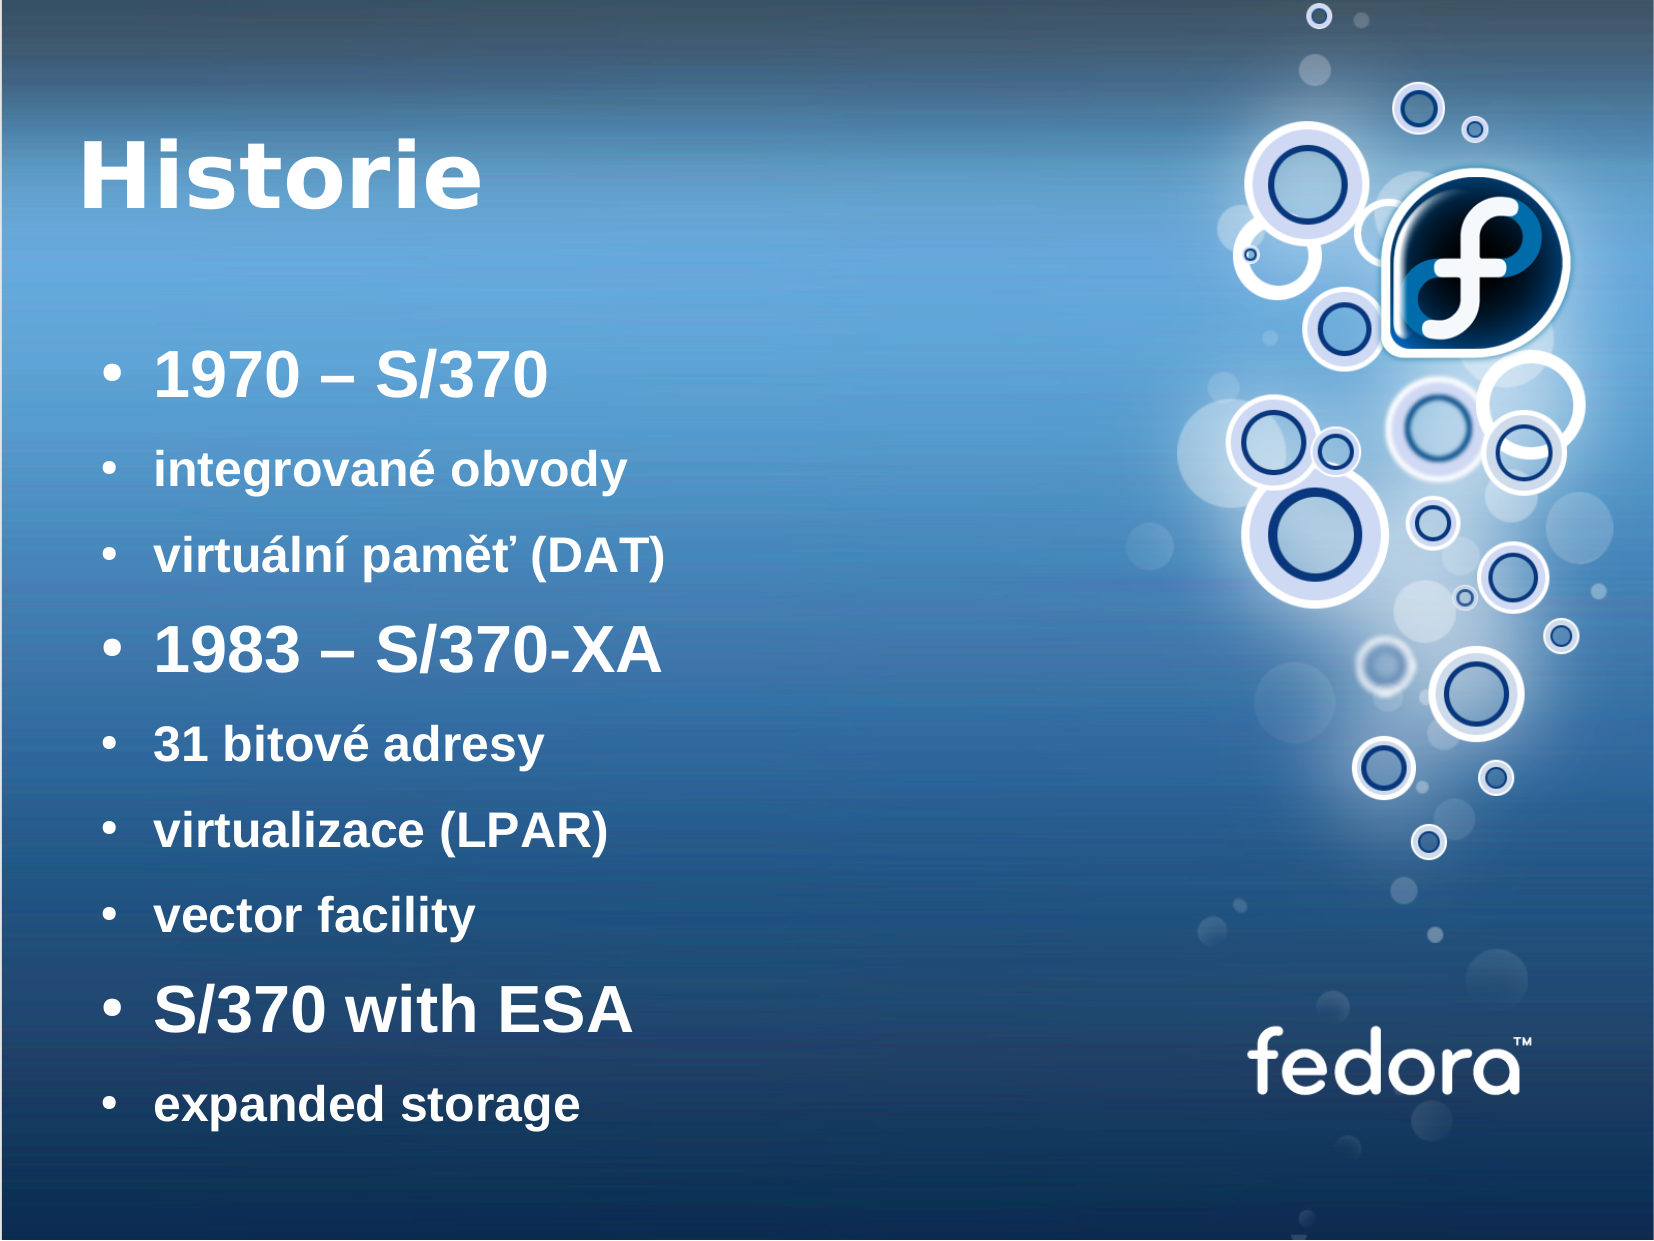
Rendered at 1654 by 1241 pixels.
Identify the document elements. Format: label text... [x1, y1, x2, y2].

picture [1, 0, 1654, 1240]
title Historie [76, 80, 1565, 273]
list 1970 – S/370 integrované obvody virtuální paměť (DAT) 1983 – S/370-XA 31 bitové adresy virtualizace (LPAR) vector facility S/370 with ESA expanded storage [82, 337, 1388, 1142]
